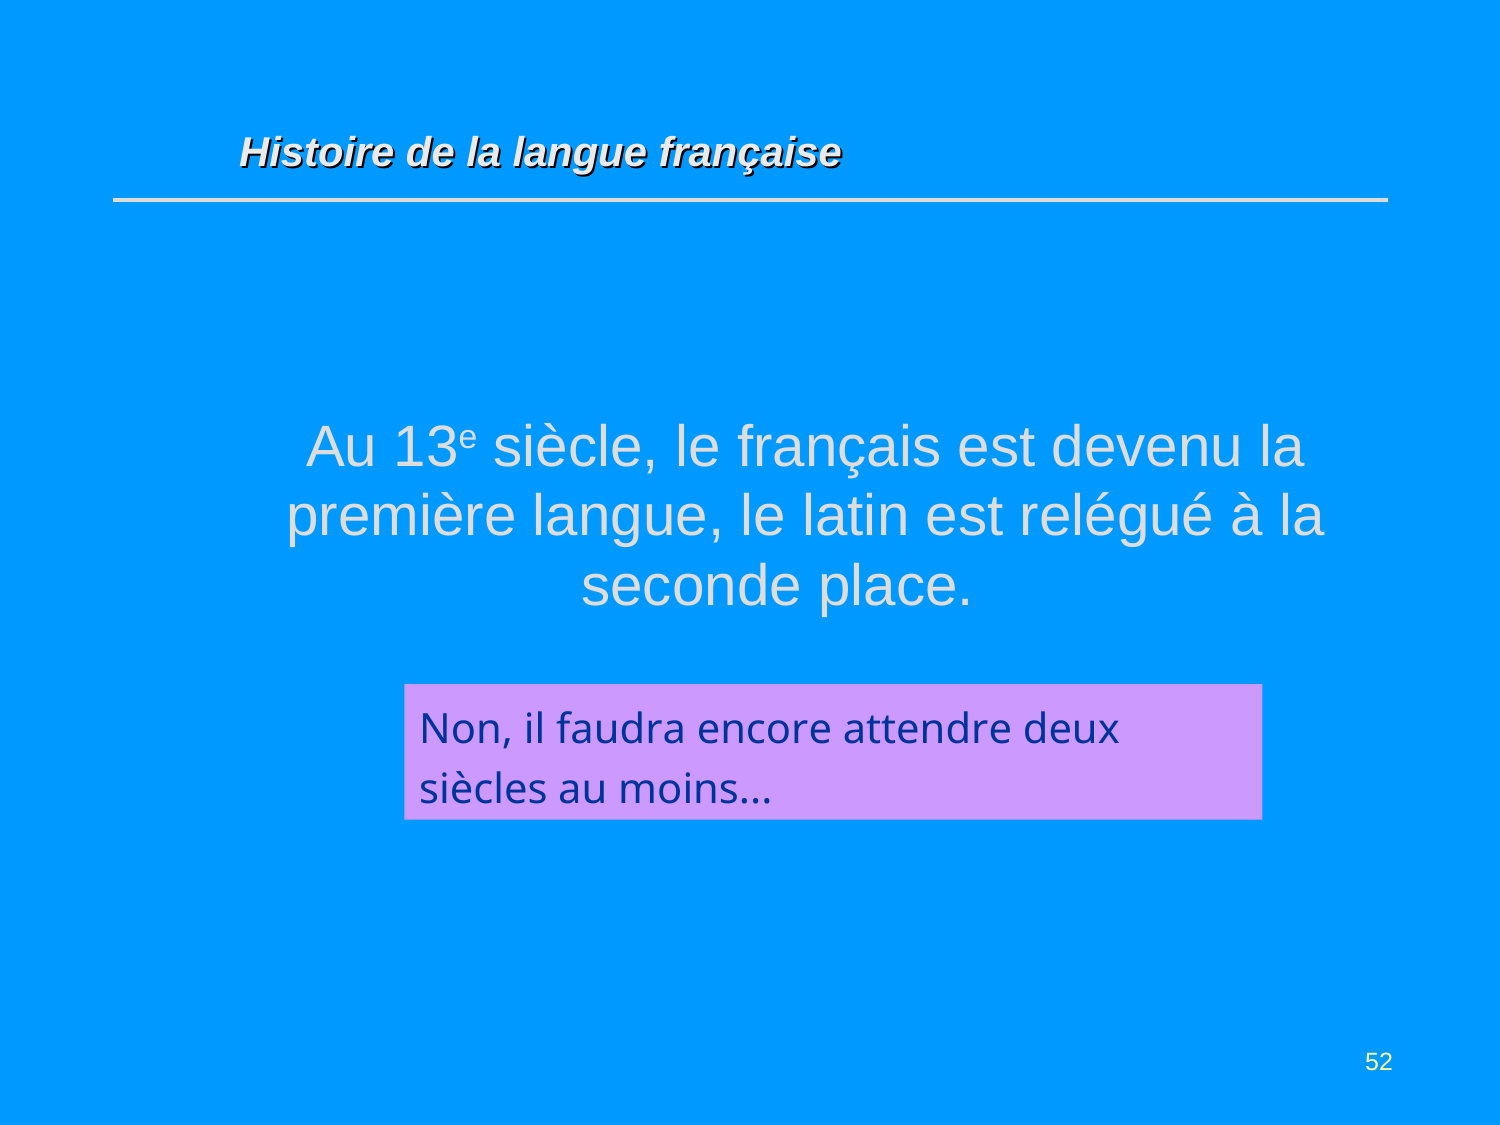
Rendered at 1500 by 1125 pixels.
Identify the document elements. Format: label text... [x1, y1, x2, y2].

text_box Histoire de la langue française [224, 116, 858, 183]
text_box Au 13e siècle, le français est devenu la première langue, le latin est relégué à la seconde place. Vrai / Faux ? [237, 399, 1375, 776]
text_box Non, il faudra encore attendre deux siècles au moins... [404, 684, 1263, 820]
